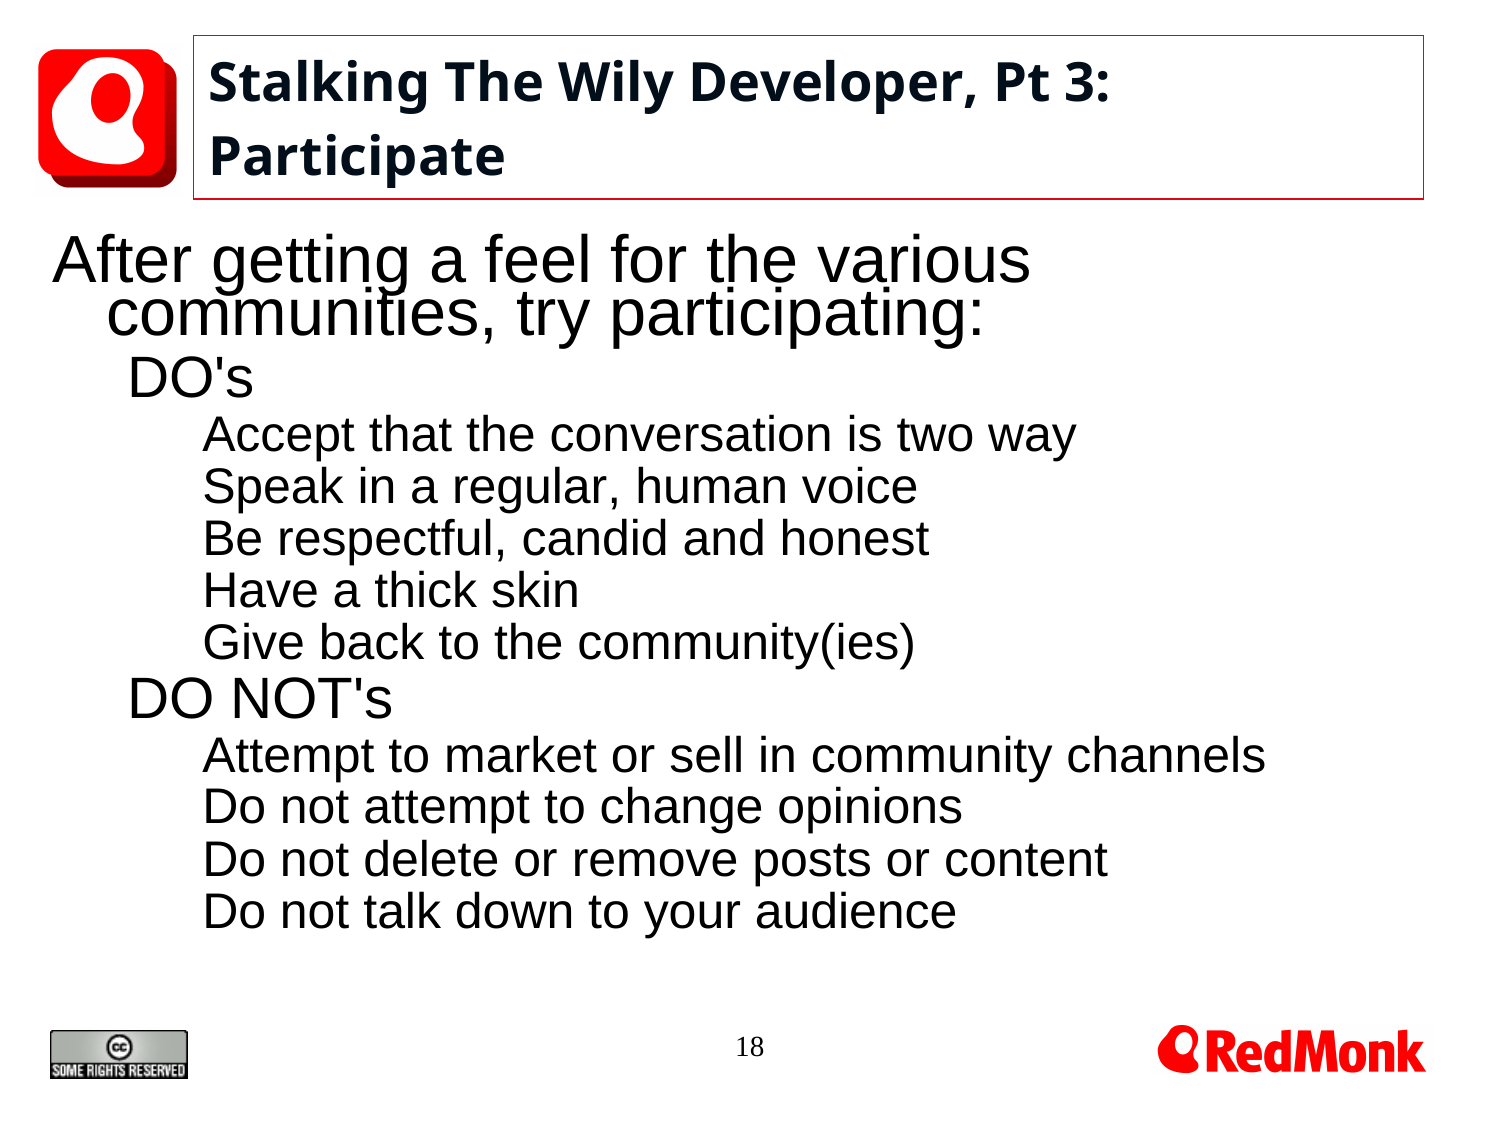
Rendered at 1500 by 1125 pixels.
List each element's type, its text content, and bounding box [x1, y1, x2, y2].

list After getting a feel for the various communities, try participating: DO's Accept that the conversation is two way Speak in a regular, human voice Be respectful, candid and honest Have a thick skin Give back to the community(ies) DO NOT's Attempt to market or sell in community channels Do not attempt to change opinions Do not delete or remove posts or content Do not talk down to your audience [37, 232, 1425, 1013]
title Stalking The Wily Developer, Pt 3: Participate [193, 43, 1424, 191]
picture [50, 1030, 188, 1079]
picture [33, 42, 183, 197]
picture [1151, 1023, 1433, 1075]
